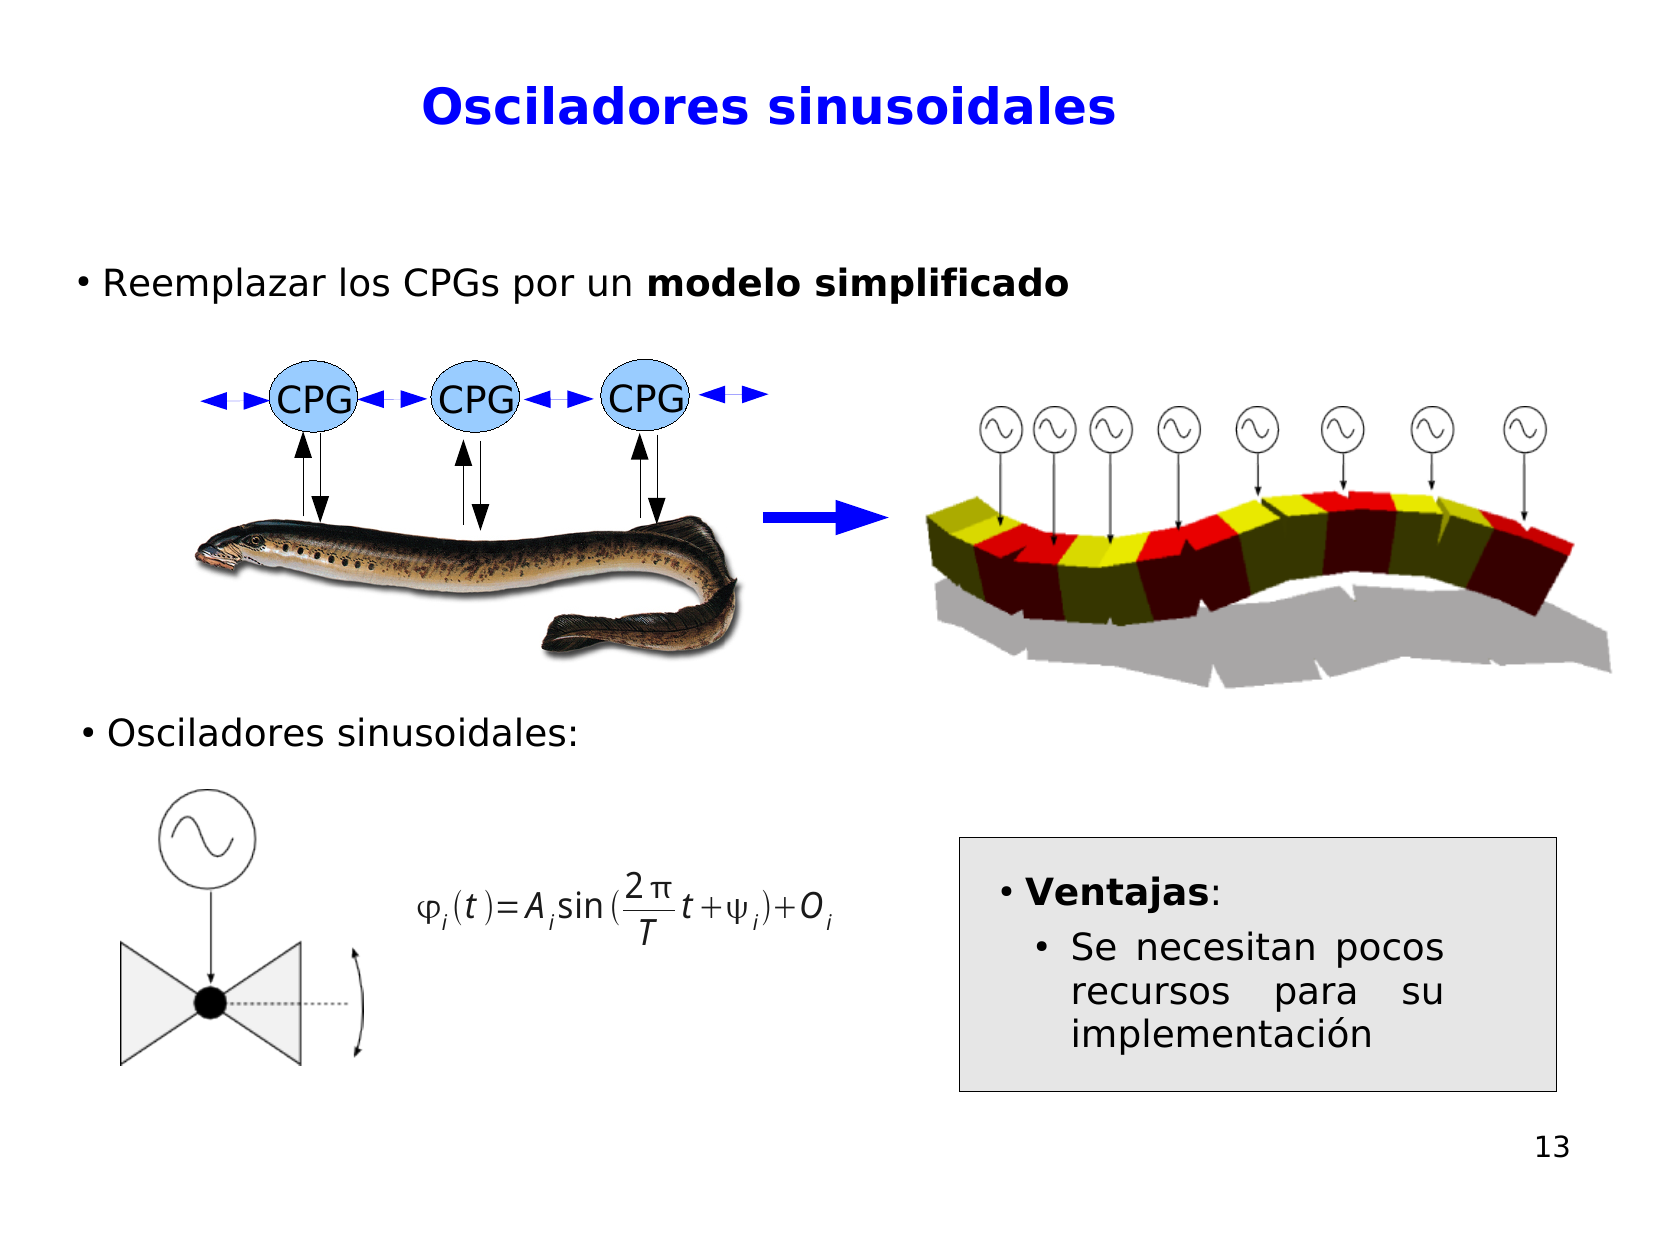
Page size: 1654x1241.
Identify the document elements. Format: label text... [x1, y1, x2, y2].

text_box Ventajas: Se necesitan pocos recursos para su implementación [985, 863, 1544, 1169]
text_box CPG [261, 371, 369, 430]
text_box Reemplazar los CPGs por un modelo simplificado [62, 253, 1256, 313]
picture [900, 406, 1634, 710]
text_box [959, 837, 1557, 1092]
chart [408, 864, 841, 955]
text_box CPG [593, 370, 701, 429]
text_box [613, 359, 677, 370]
picture [153, 464, 782, 712]
text_box Osciladores sinusoidales: [66, 704, 595, 763]
picture [120, 789, 364, 1066]
text_box [444, 360, 507, 371]
text_box [282, 360, 345, 371]
text_box CPG [423, 371, 531, 431]
text_box Osciladores sinusoidales [406, 70, 1133, 145]
